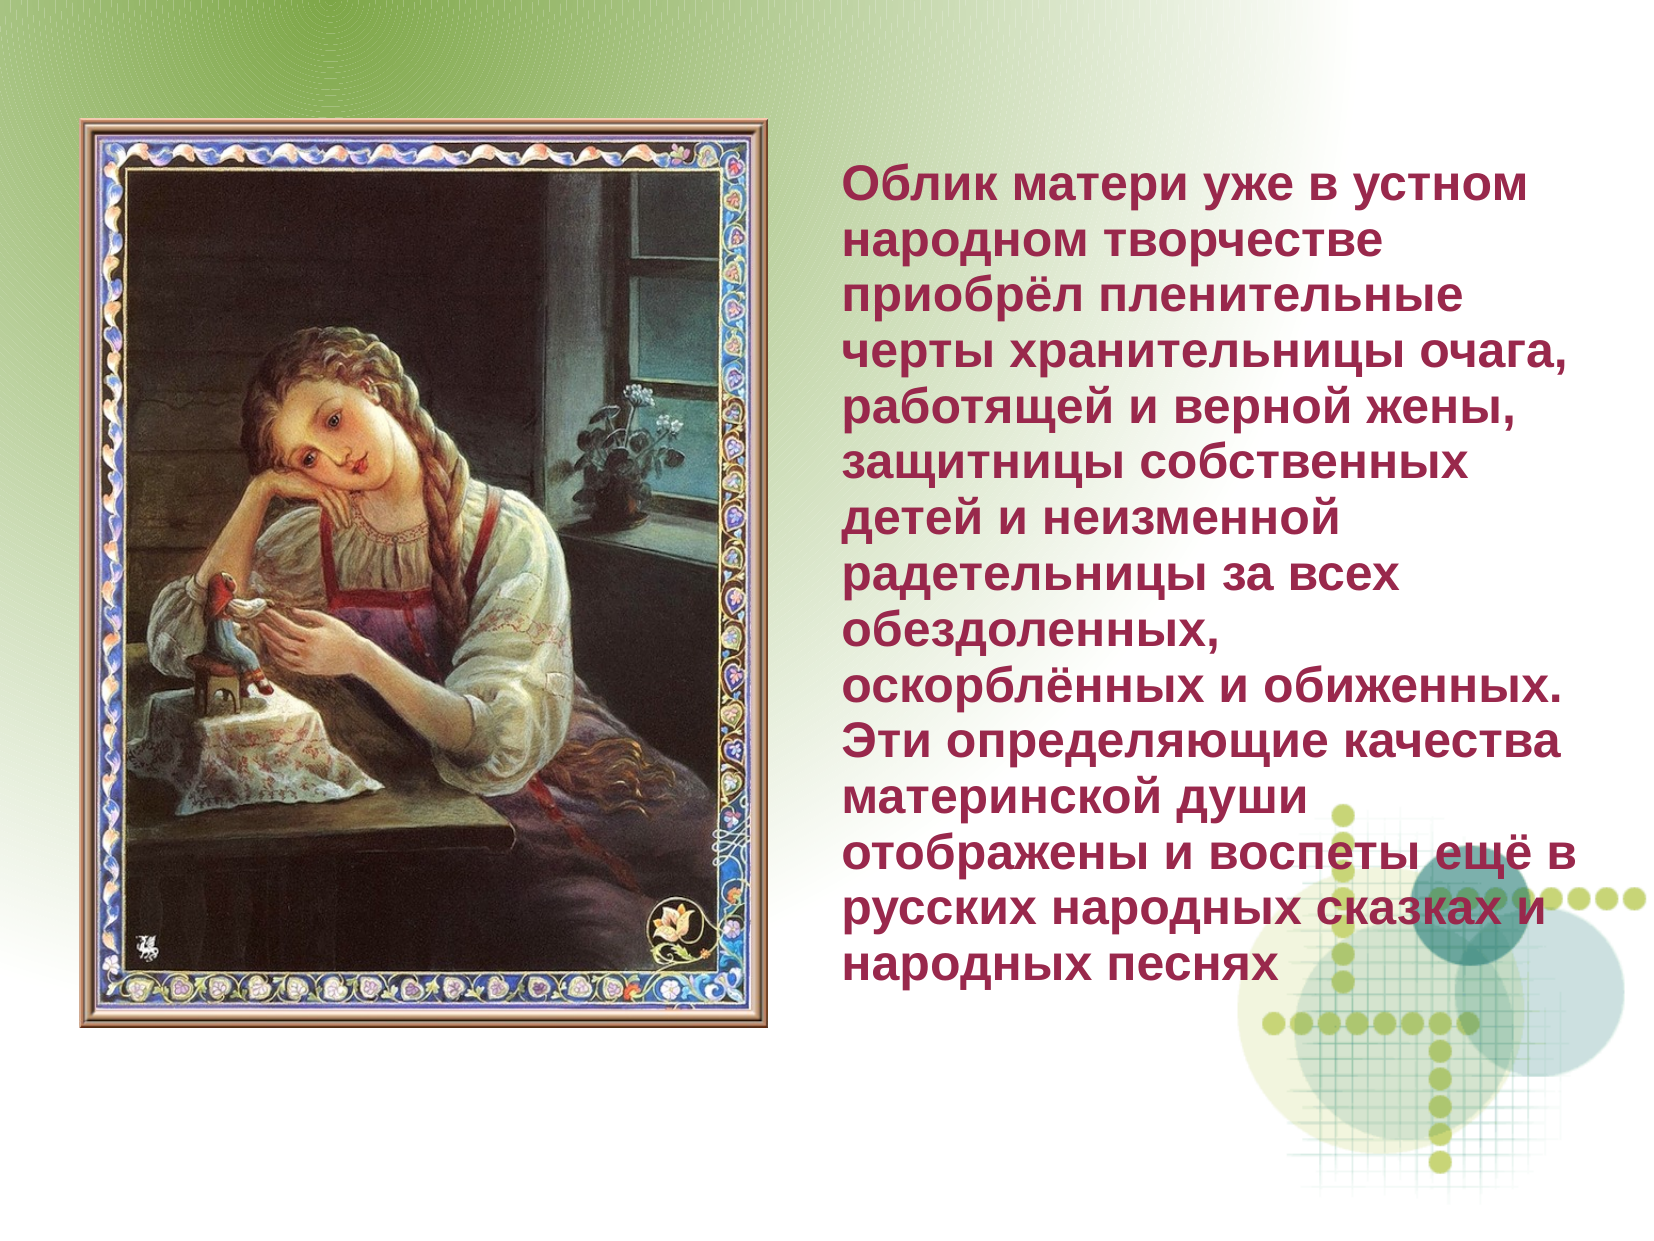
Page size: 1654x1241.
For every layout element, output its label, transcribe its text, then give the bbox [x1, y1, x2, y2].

picture [1224, 792, 1654, 1211]
text_box Облик матери уже в устном народном творчестве приобрёл пленительные черты хранительницы очага, работящей и верной жены, защитницы собственных детей и неизменной радетельницы за всех обездоленных, оскорблённых и обиженных. Эти определяющие качества материнской души отображены и воспеты ещё в русских народных сказках и народных песнях [826, 147, 1595, 1182]
picture [79, 118, 768, 1028]
